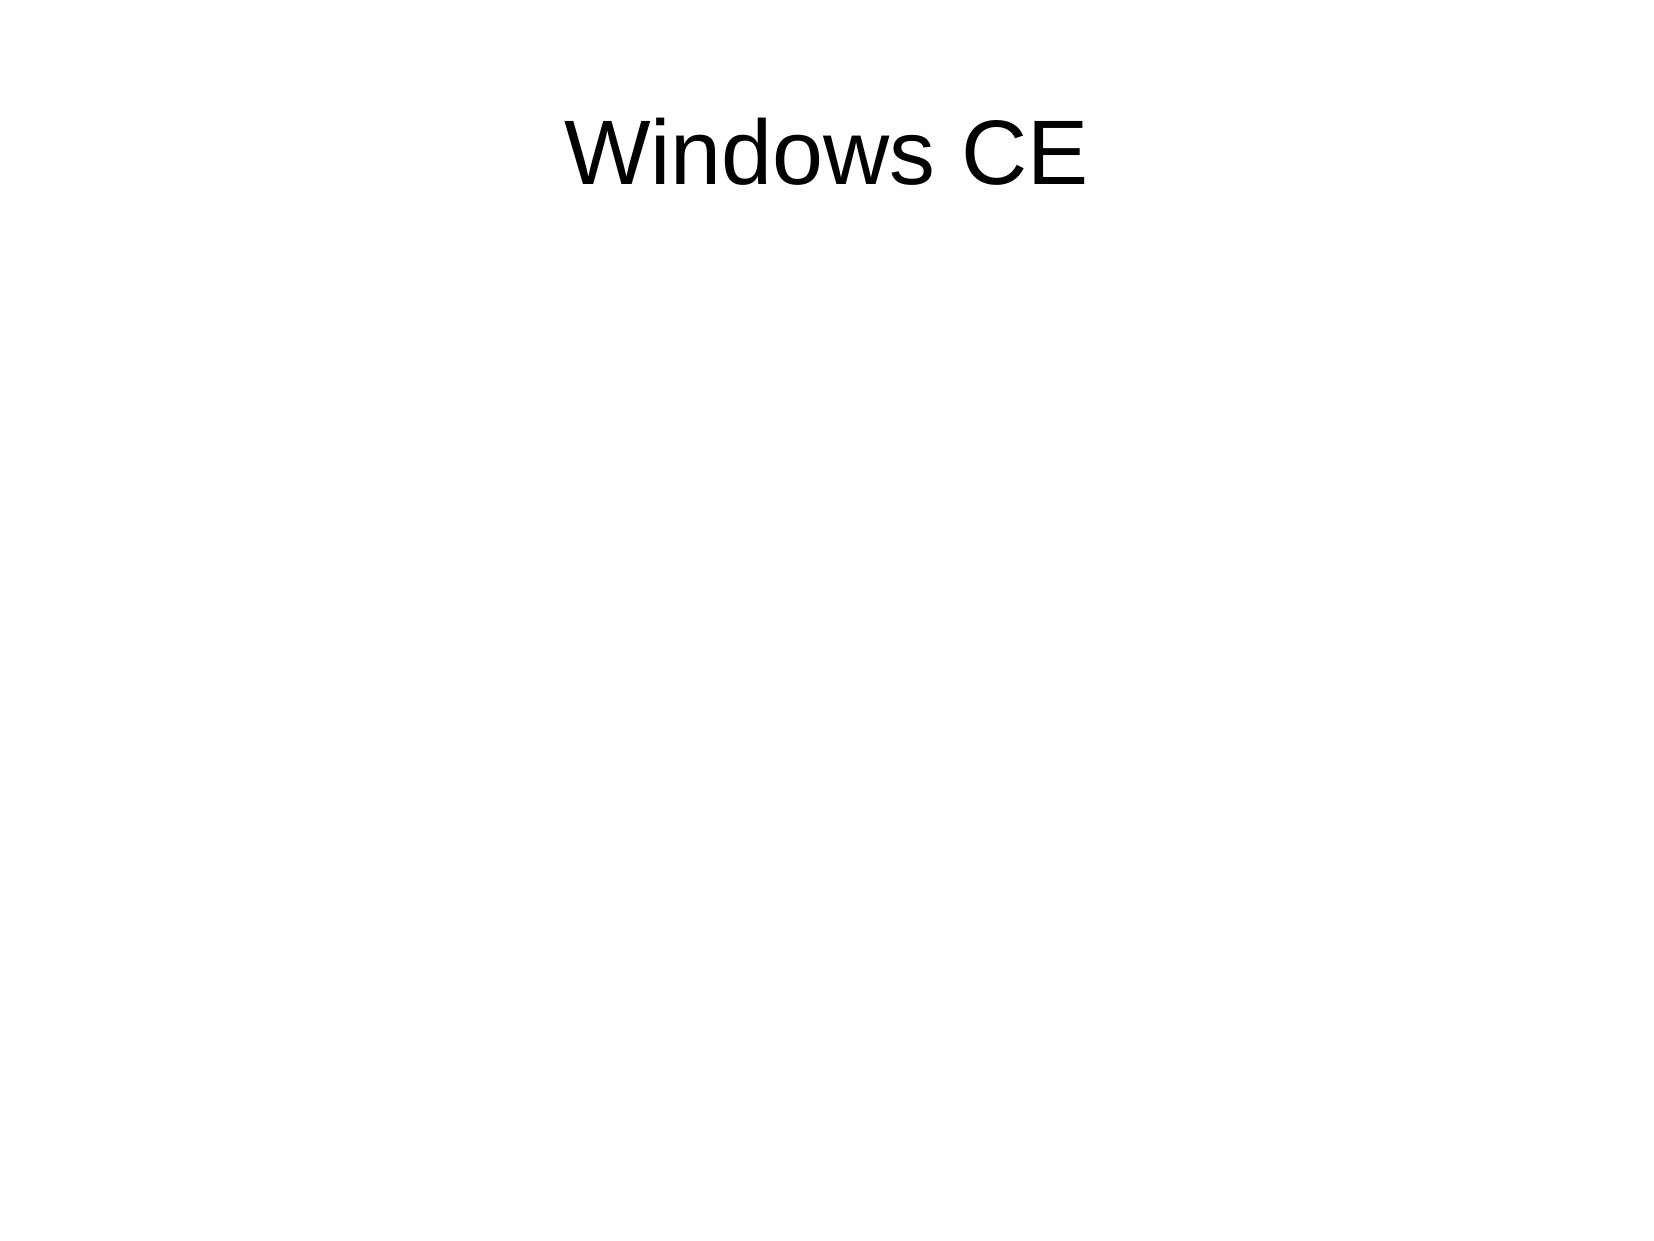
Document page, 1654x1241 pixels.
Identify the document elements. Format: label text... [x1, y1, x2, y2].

title Windows CE [82, 49, 1571, 257]
